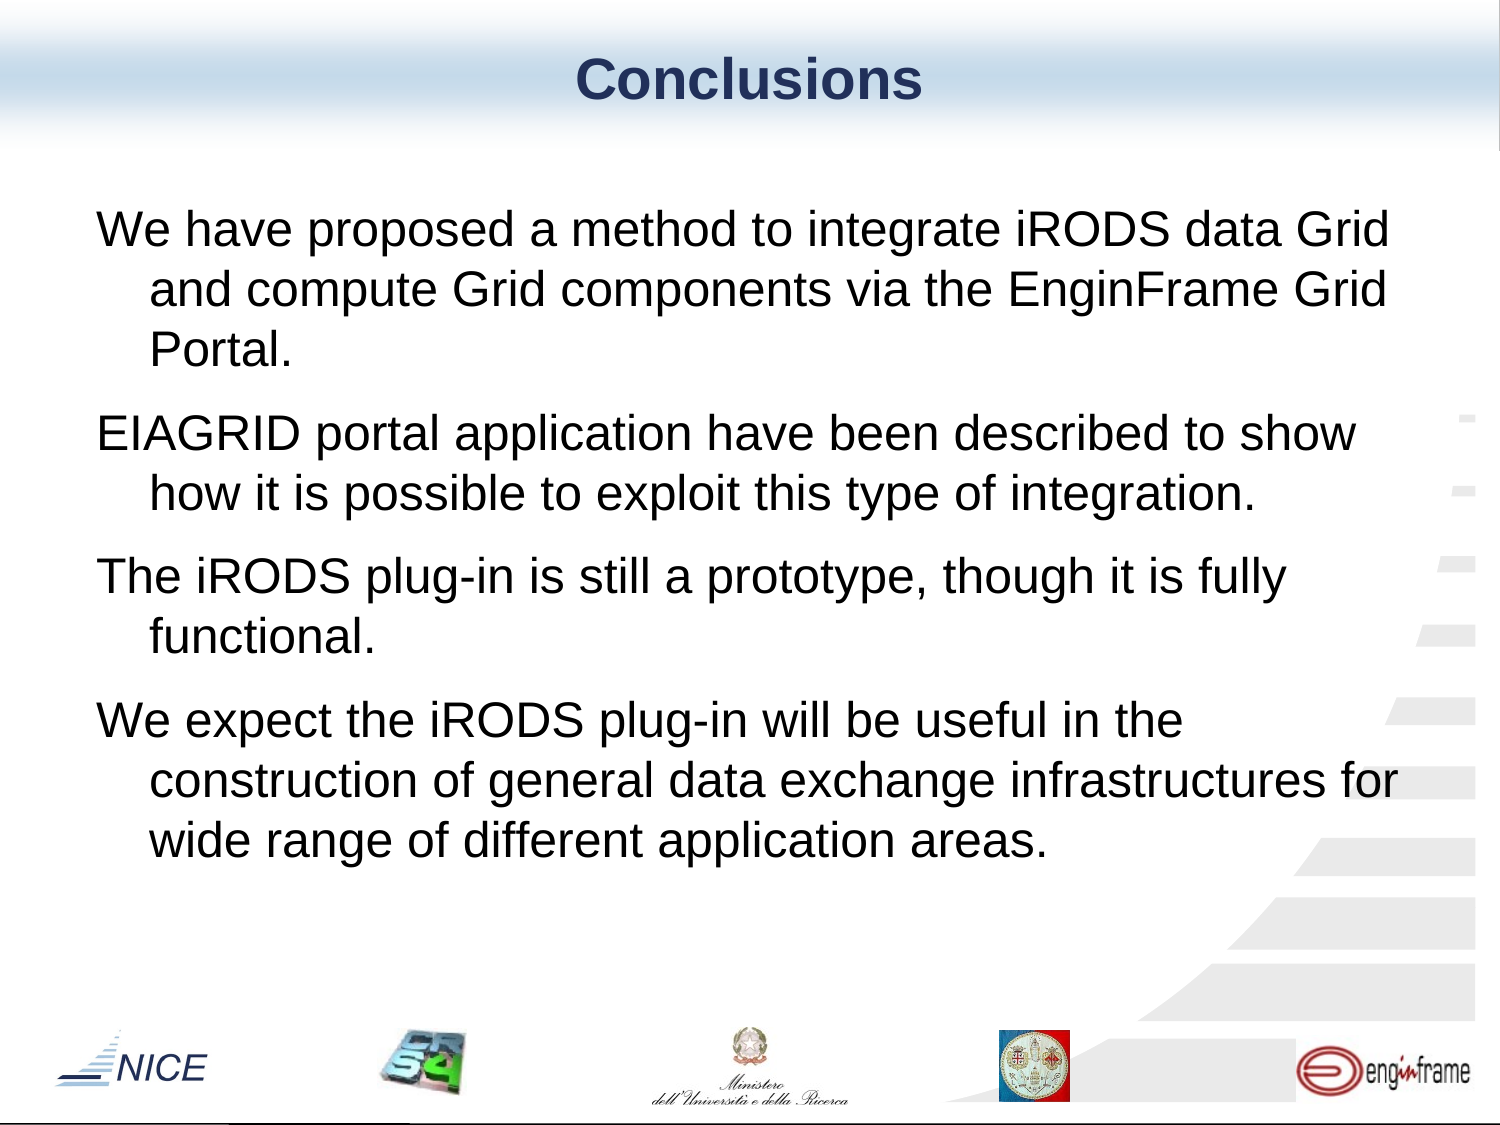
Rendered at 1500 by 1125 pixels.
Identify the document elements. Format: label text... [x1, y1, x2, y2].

picture [999, 1030, 1070, 1102]
text_box We have proposed a method to integrate iRODS data Grid and compute Grid components via the EnginFrame Grid Portal. EIAGRID portal application have been described to show how it is possible to exploit this type of integration. The iRODS plug-in is still a prototype, though it is fully functional. We expect the iRODS plug-in will be useful in the construction of general data exchange infrastructures for wide range of different application areas. [81, 188, 1419, 839]
picture [0, 0, 1500, 153]
picture [377, 1028, 467, 1096]
text_box Conclusions [1, 1, 1499, 152]
picture [652, 1027, 848, 1105]
picture [999, 1092, 1011, 1102]
picture [1296, 1035, 1477, 1104]
